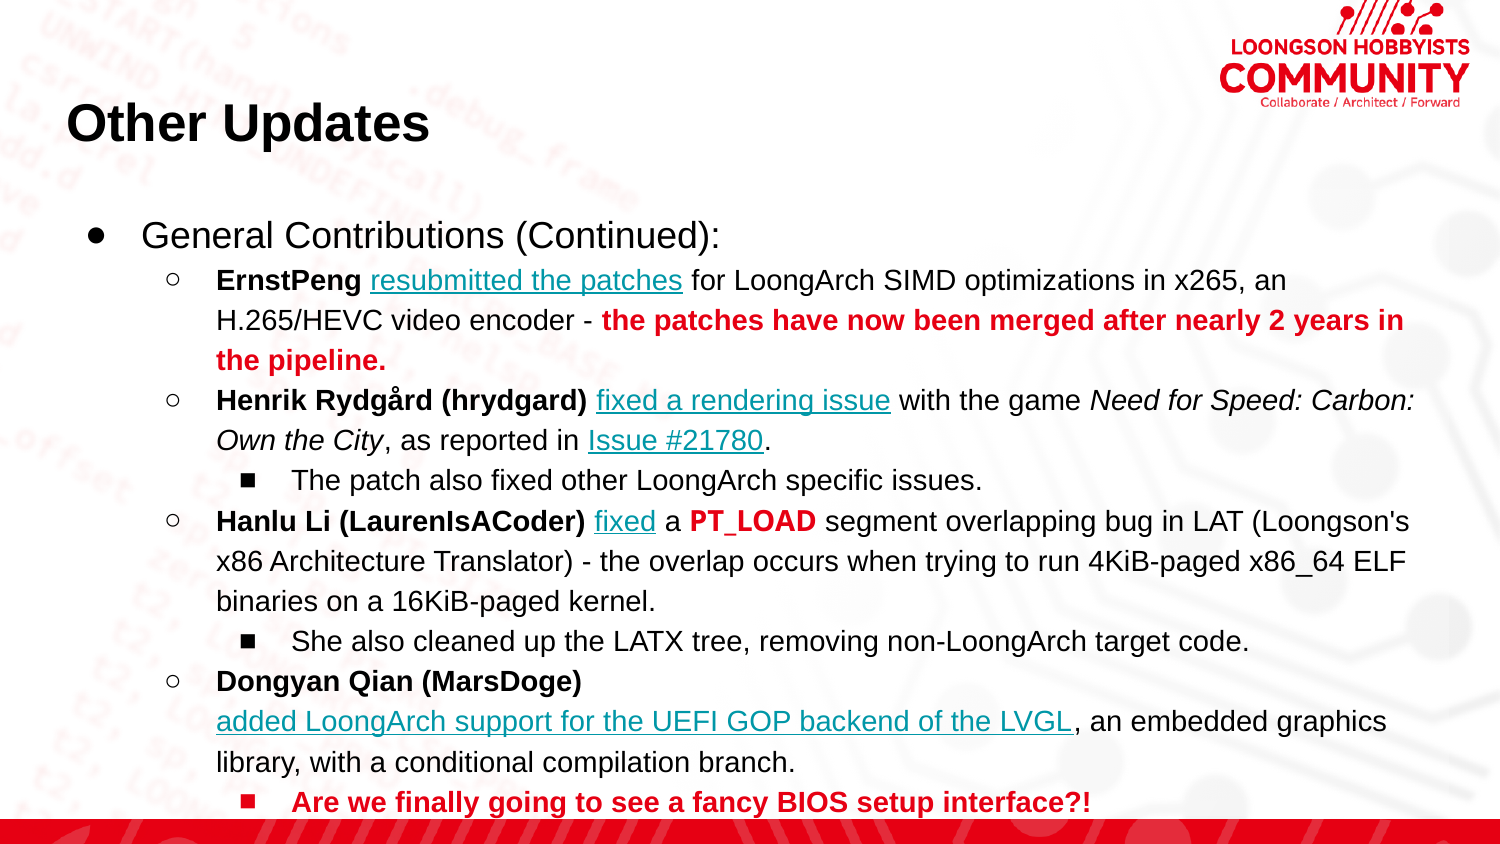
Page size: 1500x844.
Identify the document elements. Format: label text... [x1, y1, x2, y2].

picture [0, 0, 1500, 844]
title Other Updates [51, 72, 1449, 167]
list General Contributions (Continued): ErnstPeng resubmitted the patches for LoongArch SIMD optimizations in x265, an H.265/HEVC video encoder - the patches have now been merged after nearly 2 years in the pipeline. Henrik Rydgård (hrydgard) fixed a rendering issue with the game Need for Speed: Carbon: Own the City, as reported in Issue #21780. The patch also fixed other LoongArch specific issues. Hanlu Li (LaurenIsACoder) fixed a PT_LOAD segment overlapping bug in LAT (Loongson's x86 Architecture Translator) - the overlap occurs when trying to run 4KiB-paged x86_64 ELF binaries on a 16KiB-paged kernel. She also cleaned up the LATX tree, removing non-LoongArch target code. Dongyan Qian (MarsDoge) added LoongArch support for the UEFI GOP backend of the LVGL, an embedded graphics library, with a conditional compilation branch. Are we finally going to see a fancy BIOS setup interface?! [51, 189, 1449, 817]
